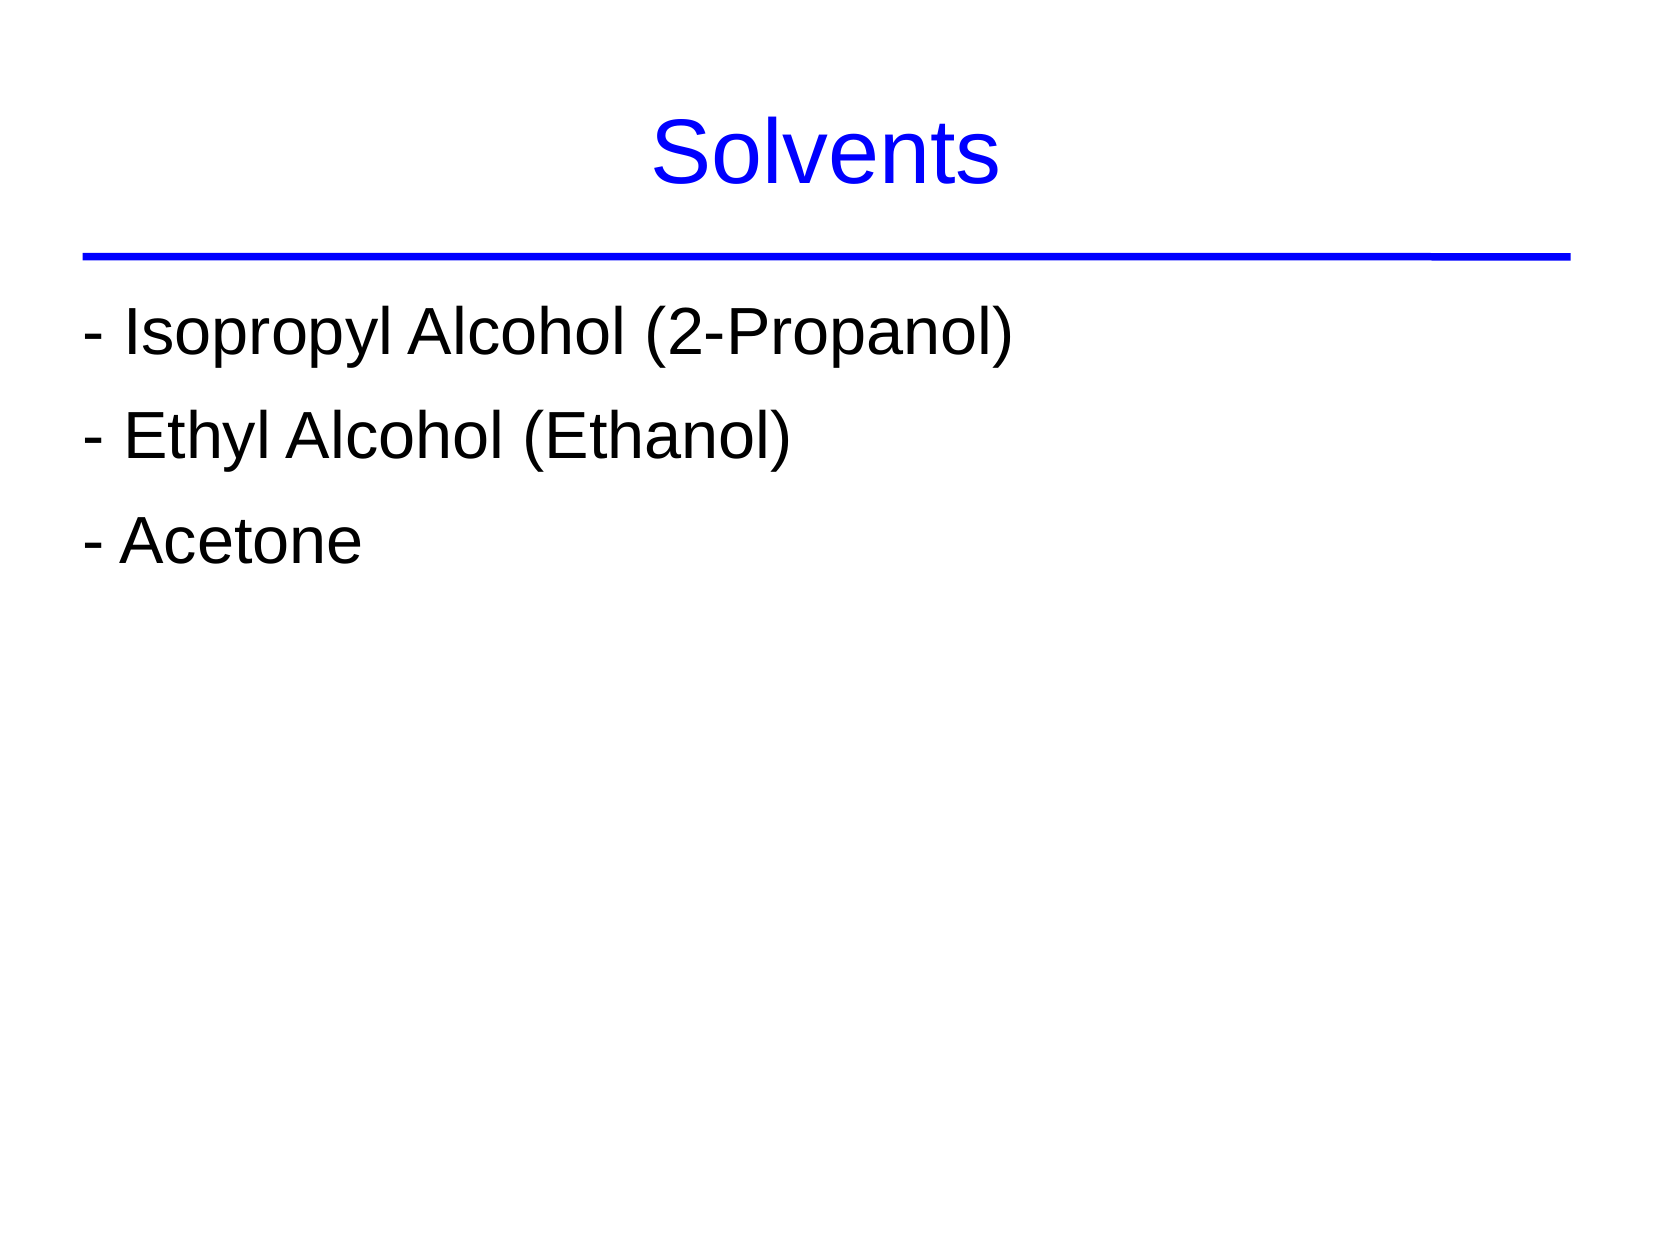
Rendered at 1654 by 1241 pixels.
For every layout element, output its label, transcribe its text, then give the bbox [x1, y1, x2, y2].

list - Isopropyl Alcohol (2-Propanol) - Ethyl Alcohol (Ethanol) - Acetone [82, 290, 1571, 1009]
title Solvents [82, 49, 1571, 256]
